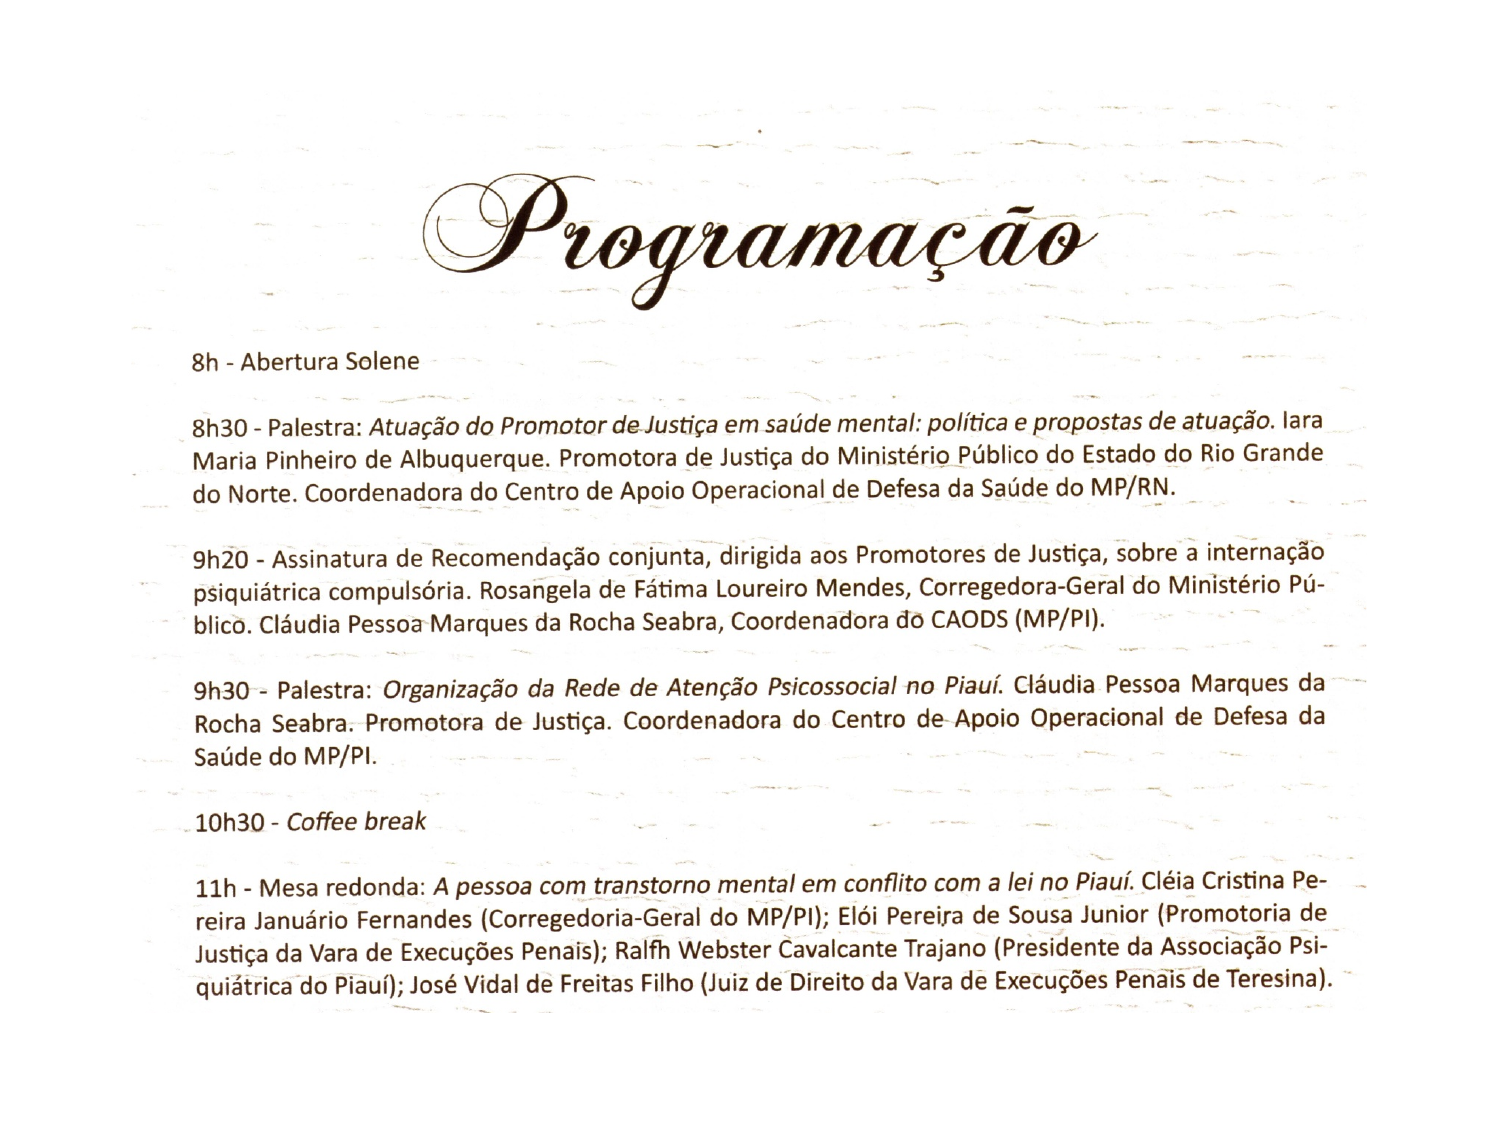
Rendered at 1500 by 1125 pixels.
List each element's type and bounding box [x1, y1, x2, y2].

picture [131, 90, 1367, 1013]
